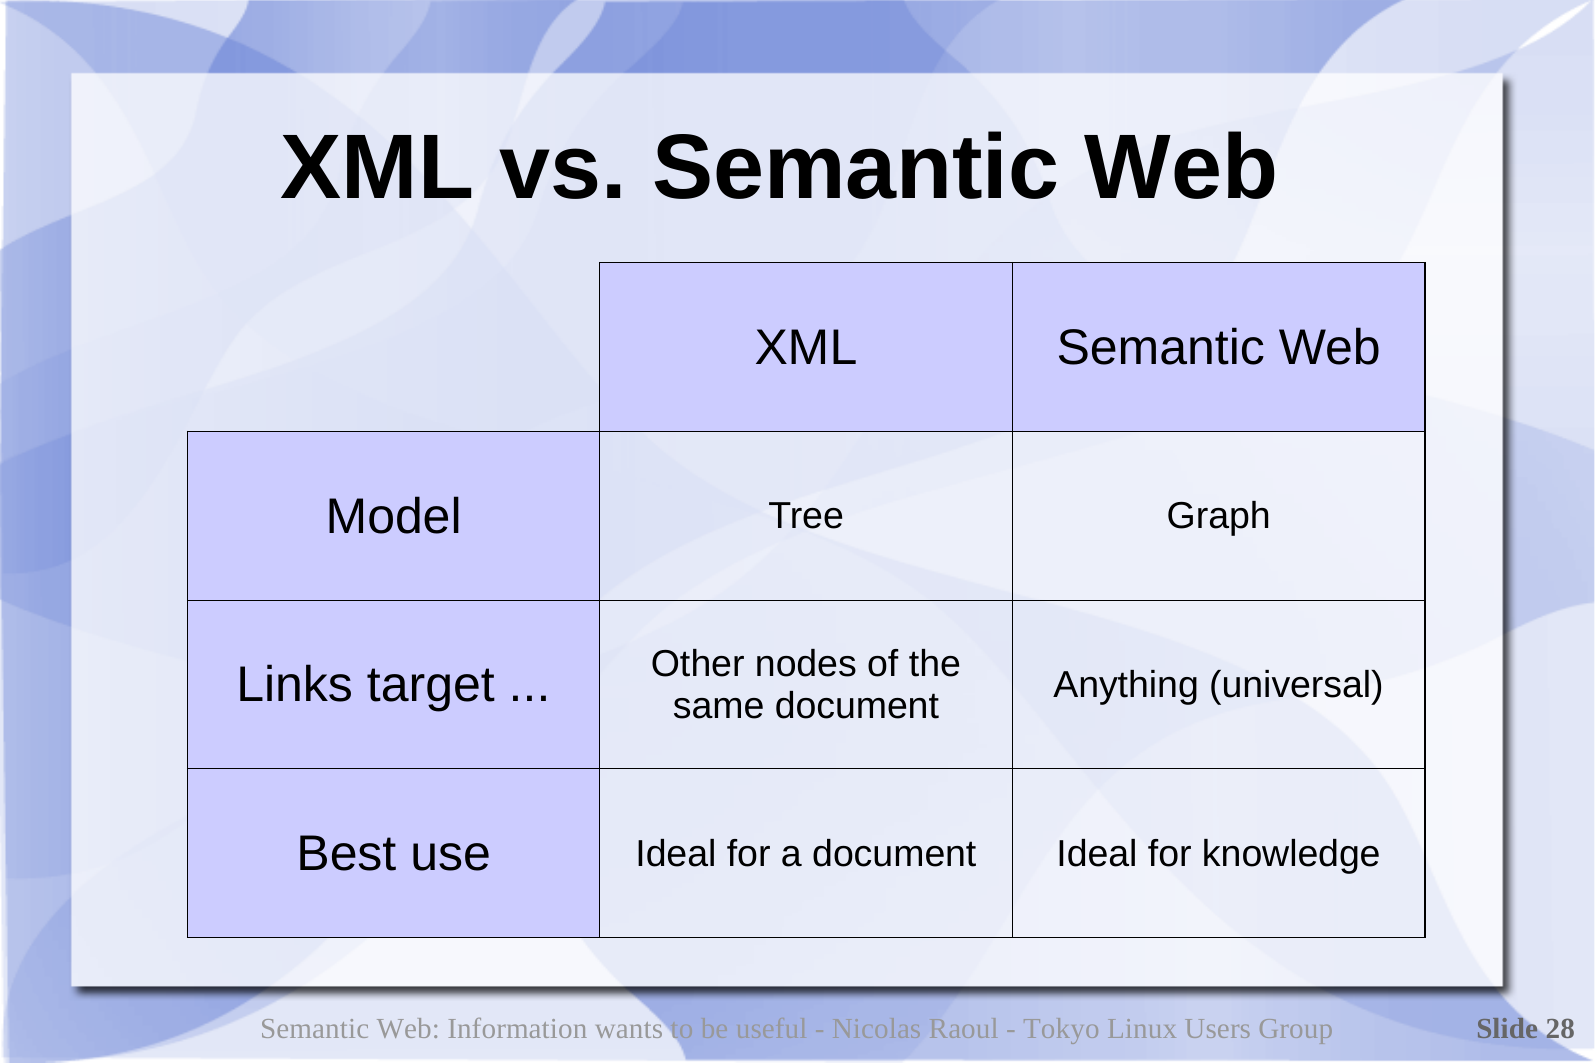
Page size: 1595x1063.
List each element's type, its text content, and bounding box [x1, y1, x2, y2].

table_cell Ideal for a document [600, 769, 1012, 937]
table_cell Best use [188, 769, 599, 937]
picture [0, 0, 1595, 1063]
table_header [188, 263, 599, 431]
table_cell Model [188, 432, 599, 600]
table_cell Ideal for knowledge [1013, 769, 1424, 937]
table_cell Other nodes of the same document [600, 601, 1012, 768]
table_cell Links target ... [188, 601, 599, 768]
table_header Semantic Web [1013, 263, 1424, 431]
table_cell Graph [1013, 432, 1424, 600]
table_header XML [600, 263, 1012, 431]
title XML vs. Semantic Web [79, 85, 1481, 248]
table_cell Tree [600, 432, 1012, 600]
table_cell Anything (universal) [1013, 601, 1424, 768]
